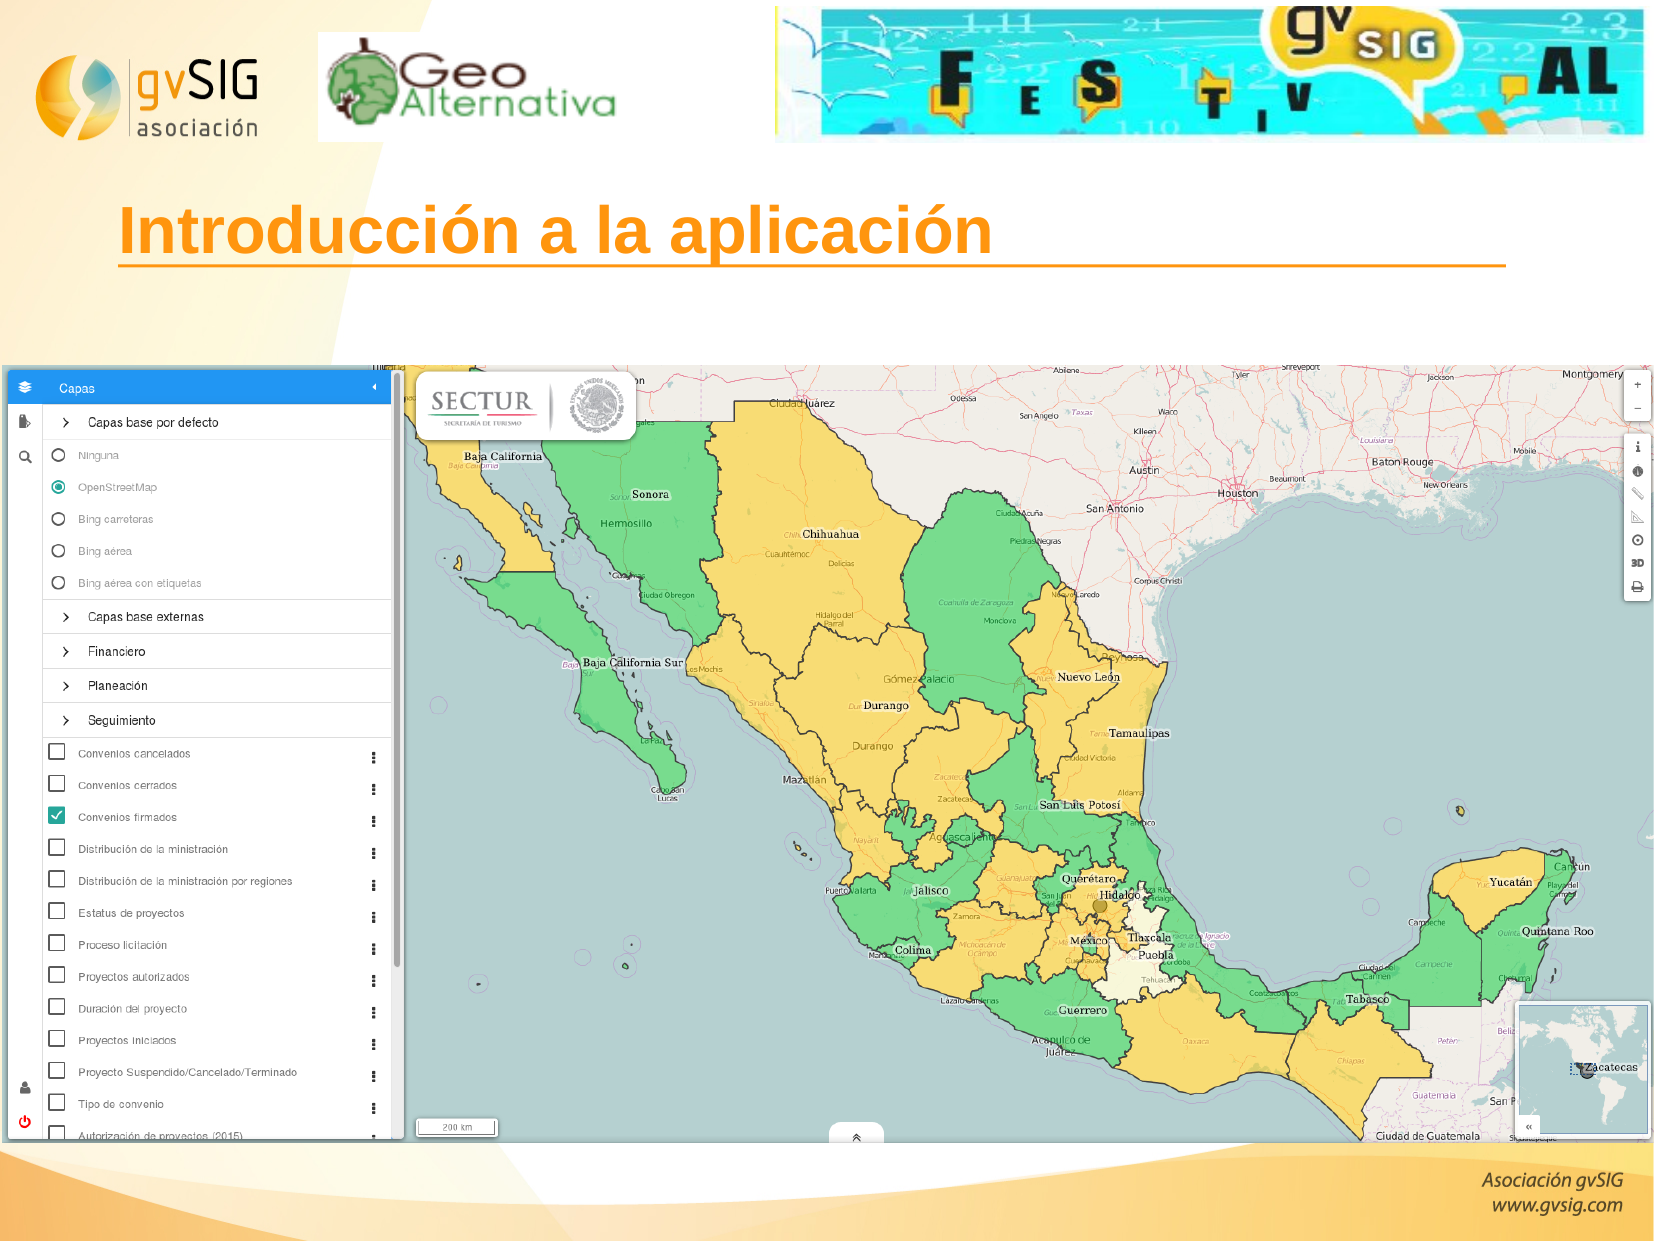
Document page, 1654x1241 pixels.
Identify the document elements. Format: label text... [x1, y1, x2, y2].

text_box Introducción a la aplicación [118, 177, 1607, 276]
picture [0, 0, 1654, 1241]
